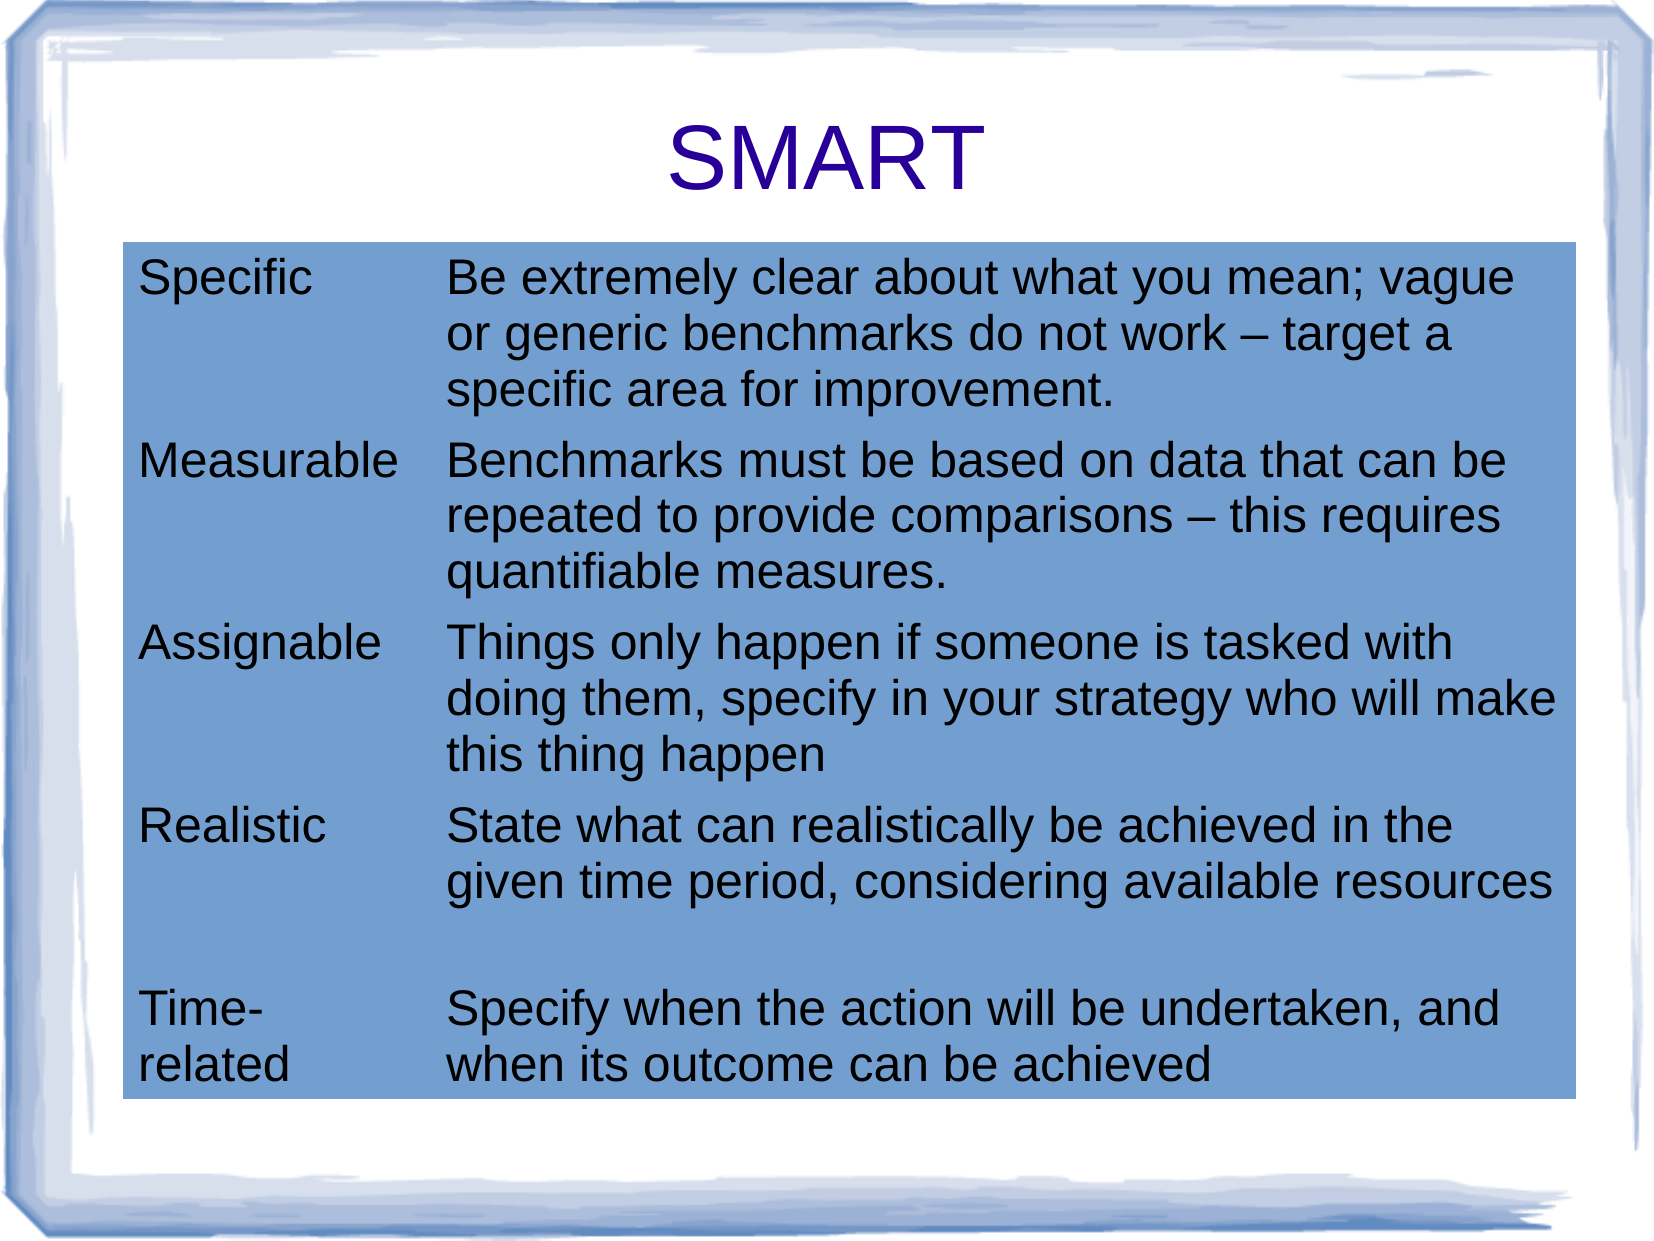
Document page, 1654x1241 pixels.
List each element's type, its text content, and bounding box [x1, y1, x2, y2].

table_header Be extremely clear about what you mean; vague or generic benchmarks do not work – target a specific area for improvement. [431, 242, 1576, 425]
table_cell Assignable [123, 607, 431, 790]
table_cell Benchmarks must be based on data that can be repeated to provide comparisons – this requires quantifiable measures. [431, 425, 1576, 607]
table_cell Measurable [123, 425, 431, 607]
table_header Specific [123, 242, 431, 425]
title SMART [82, 49, 1571, 257]
table_cell Specify when the action will be undertaken, and when its outcome can be achieved [431, 973, 1576, 1099]
table_cell Realistic [123, 790, 431, 973]
table_cell Things only happen if someone is tasked with doing them, specify in your strategy who will make this thing happen [431, 607, 1576, 790]
table_cell Time-related [123, 973, 431, 1099]
table_cell State what can realistically be achieved in the given time period, considering available resources [431, 790, 1576, 973]
